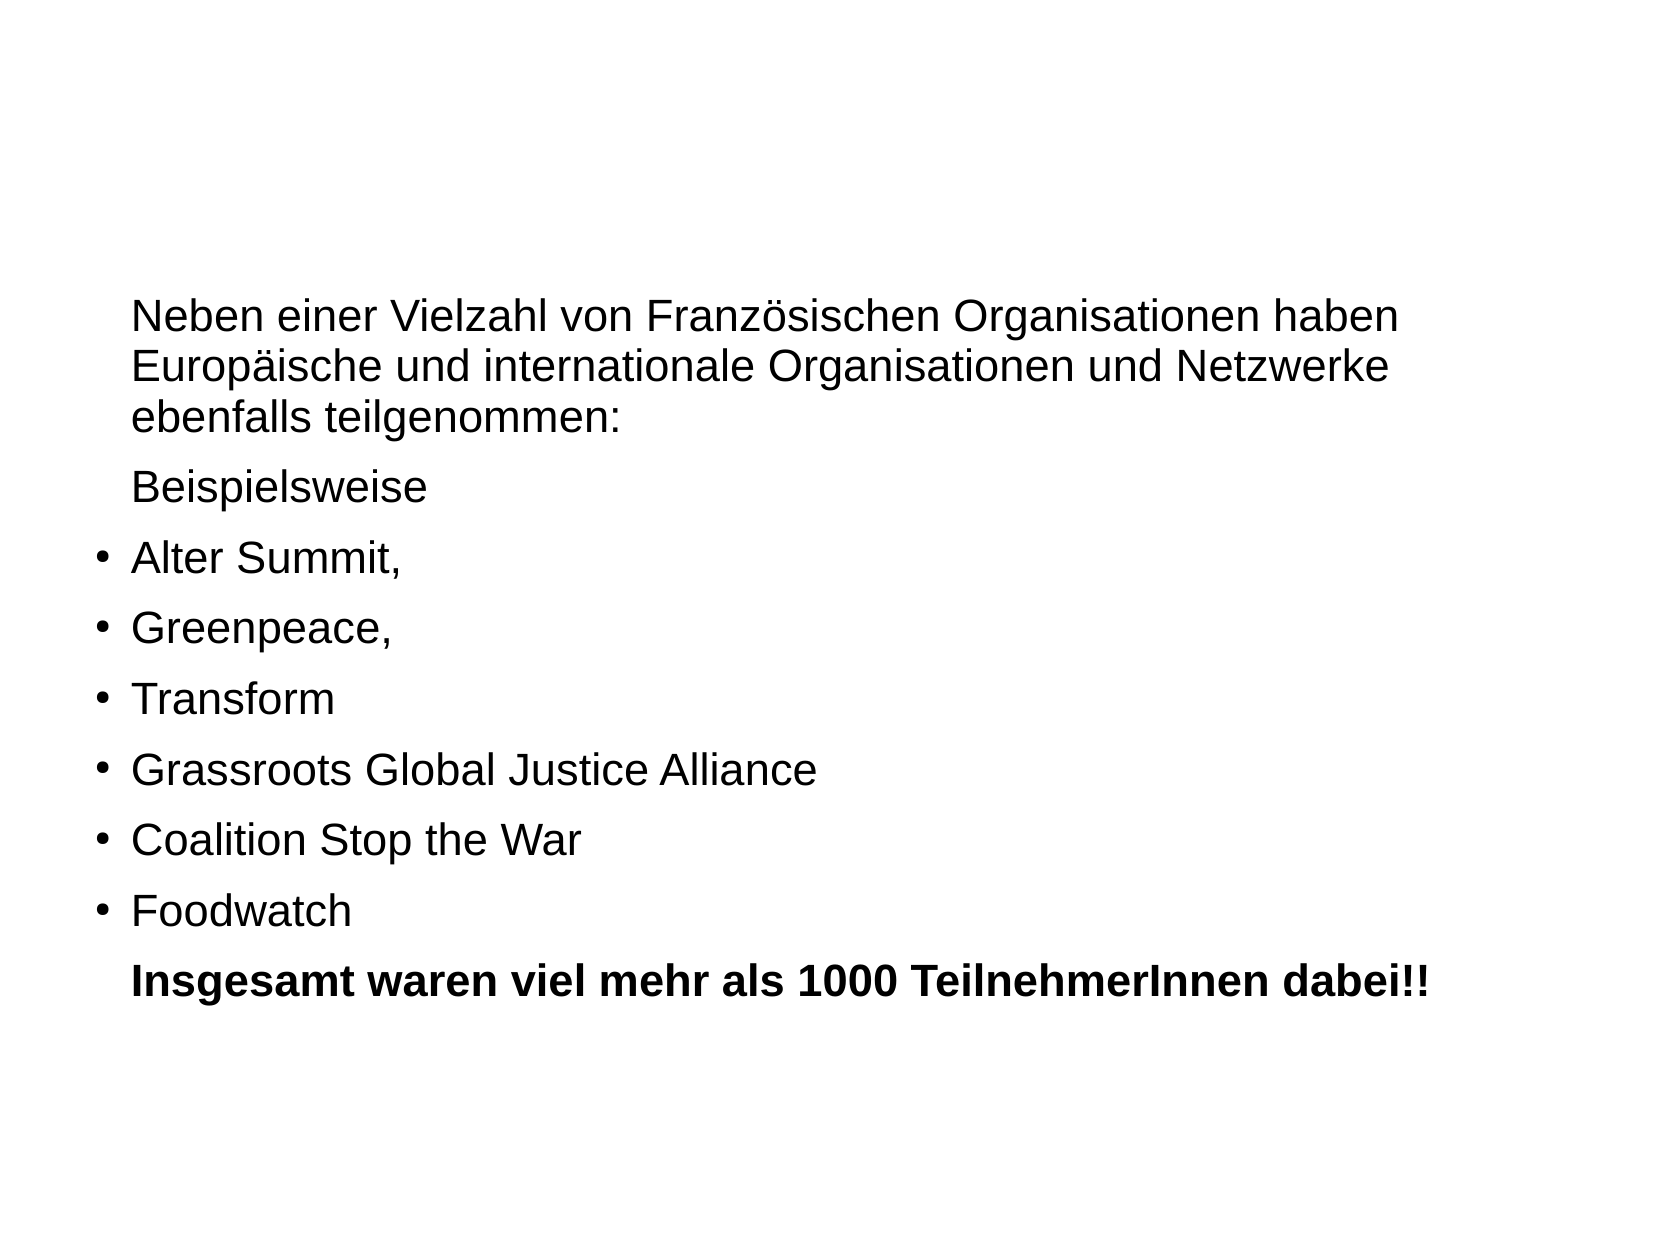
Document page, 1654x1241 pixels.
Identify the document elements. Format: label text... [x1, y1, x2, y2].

list Neben einer Vielzahl von Französischen Organisationen haben Europäische und internationale Organisationen und Netzwerke ebenfalls teilgenommen: Beispielsweise Alter Summit, Greenpeace, Transform Grassroots Global Justice Alliance Coalition Stop the War Foodwatch Insgesamt waren viel mehr als 1000 TeilnehmerInnen dabei!! [82, 290, 1571, 1010]
